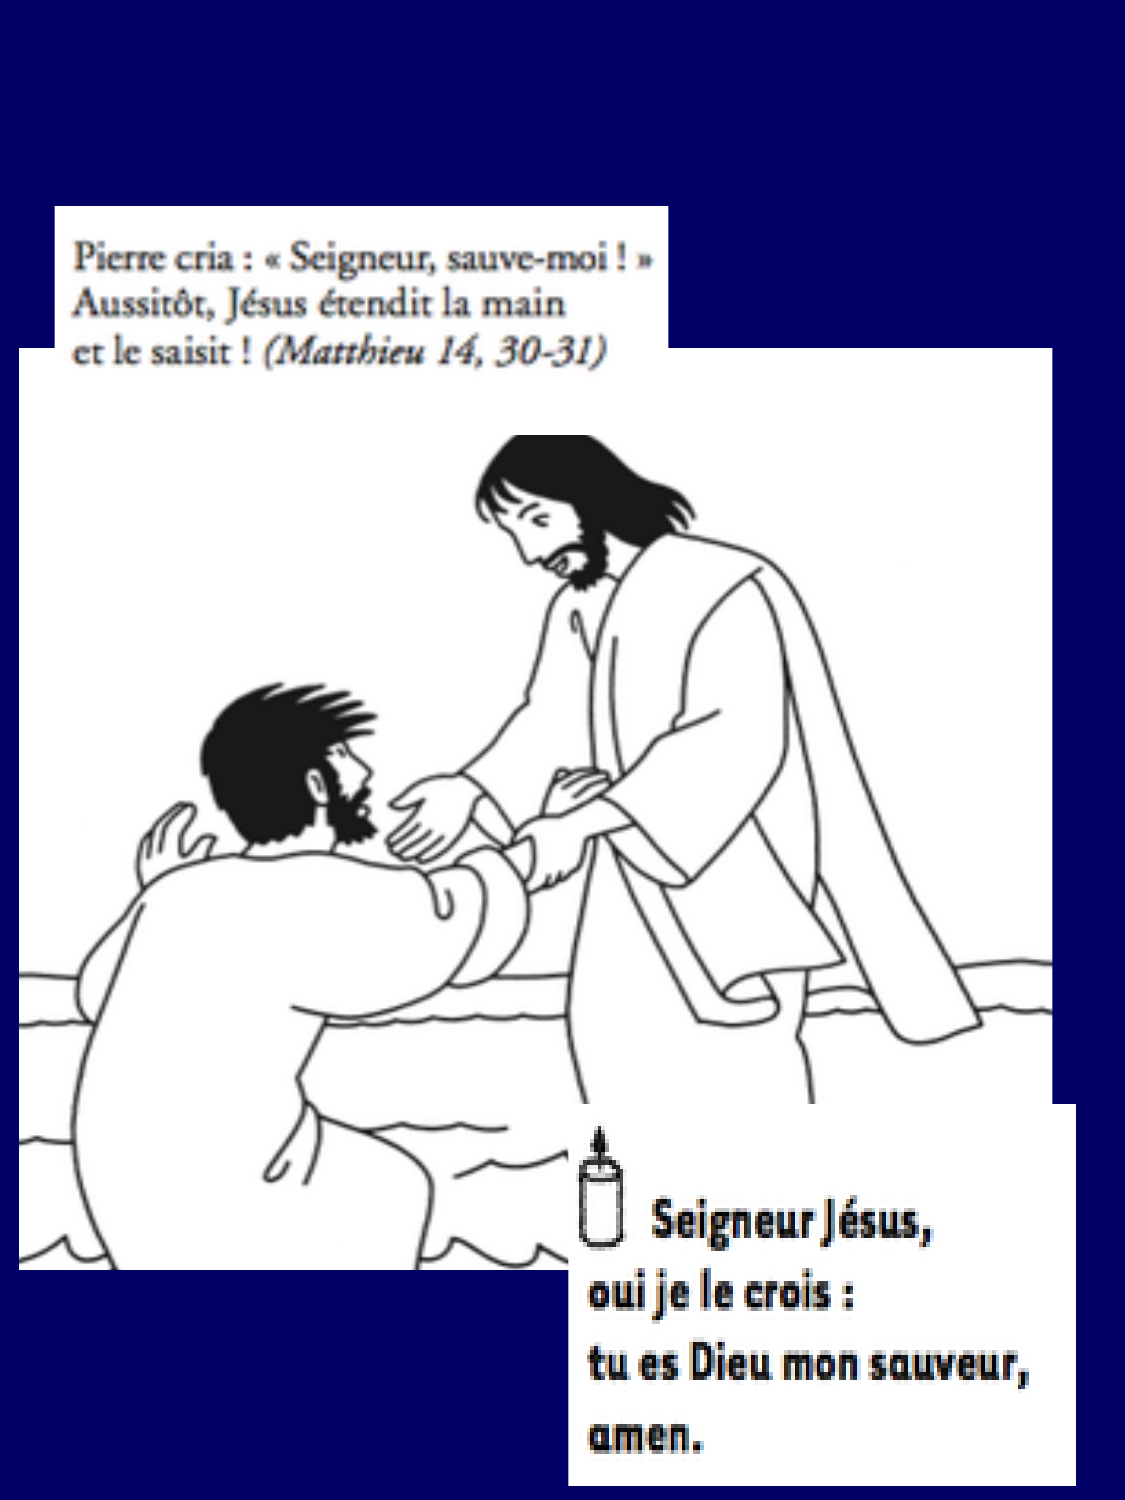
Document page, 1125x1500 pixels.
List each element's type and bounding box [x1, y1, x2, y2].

picture [19, 206, 1076, 1486]
